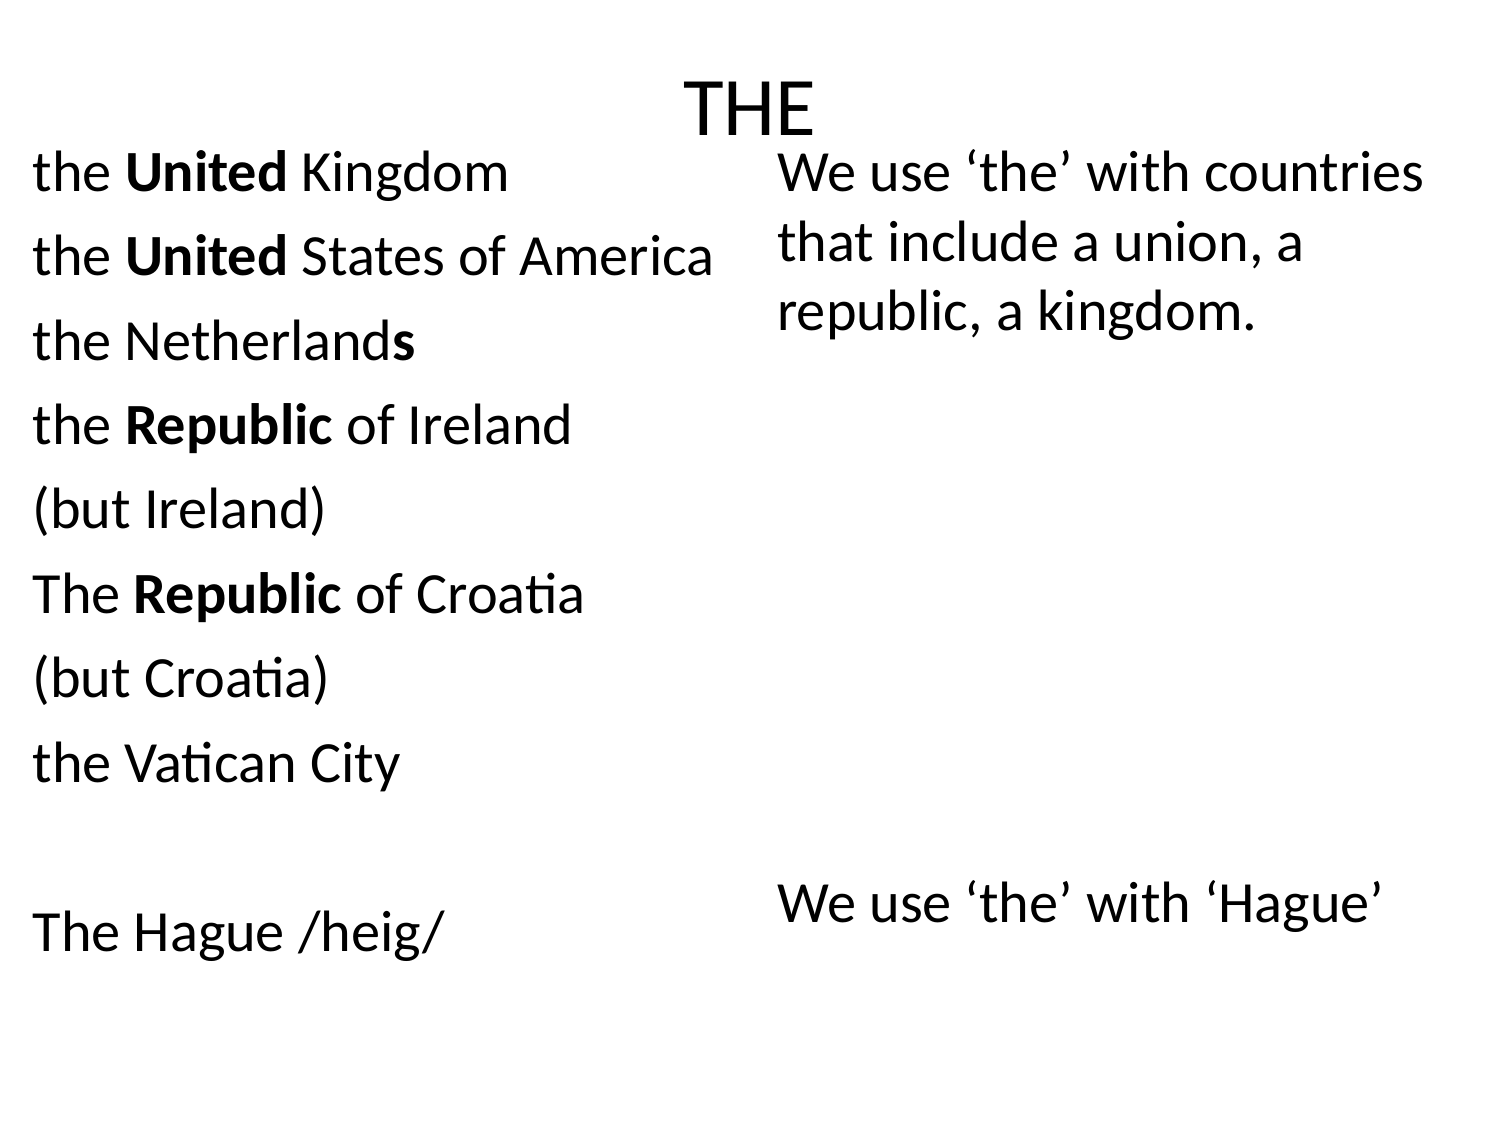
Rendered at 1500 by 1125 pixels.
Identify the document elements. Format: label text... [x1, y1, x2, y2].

list the United Kingdom the United States of America the Netherlands the Republic of Ireland (but Ireland) The Republic of Croatia (but Croatia) the Vatican City The Hague /heig/ [17, 125, 738, 1095]
title THE [75, 45, 1426, 114]
list We use ‘the’ with countries that include a union, a republic, a kingdom. We use ‘the’ with ‘Hague’ [762, 125, 1483, 1071]
